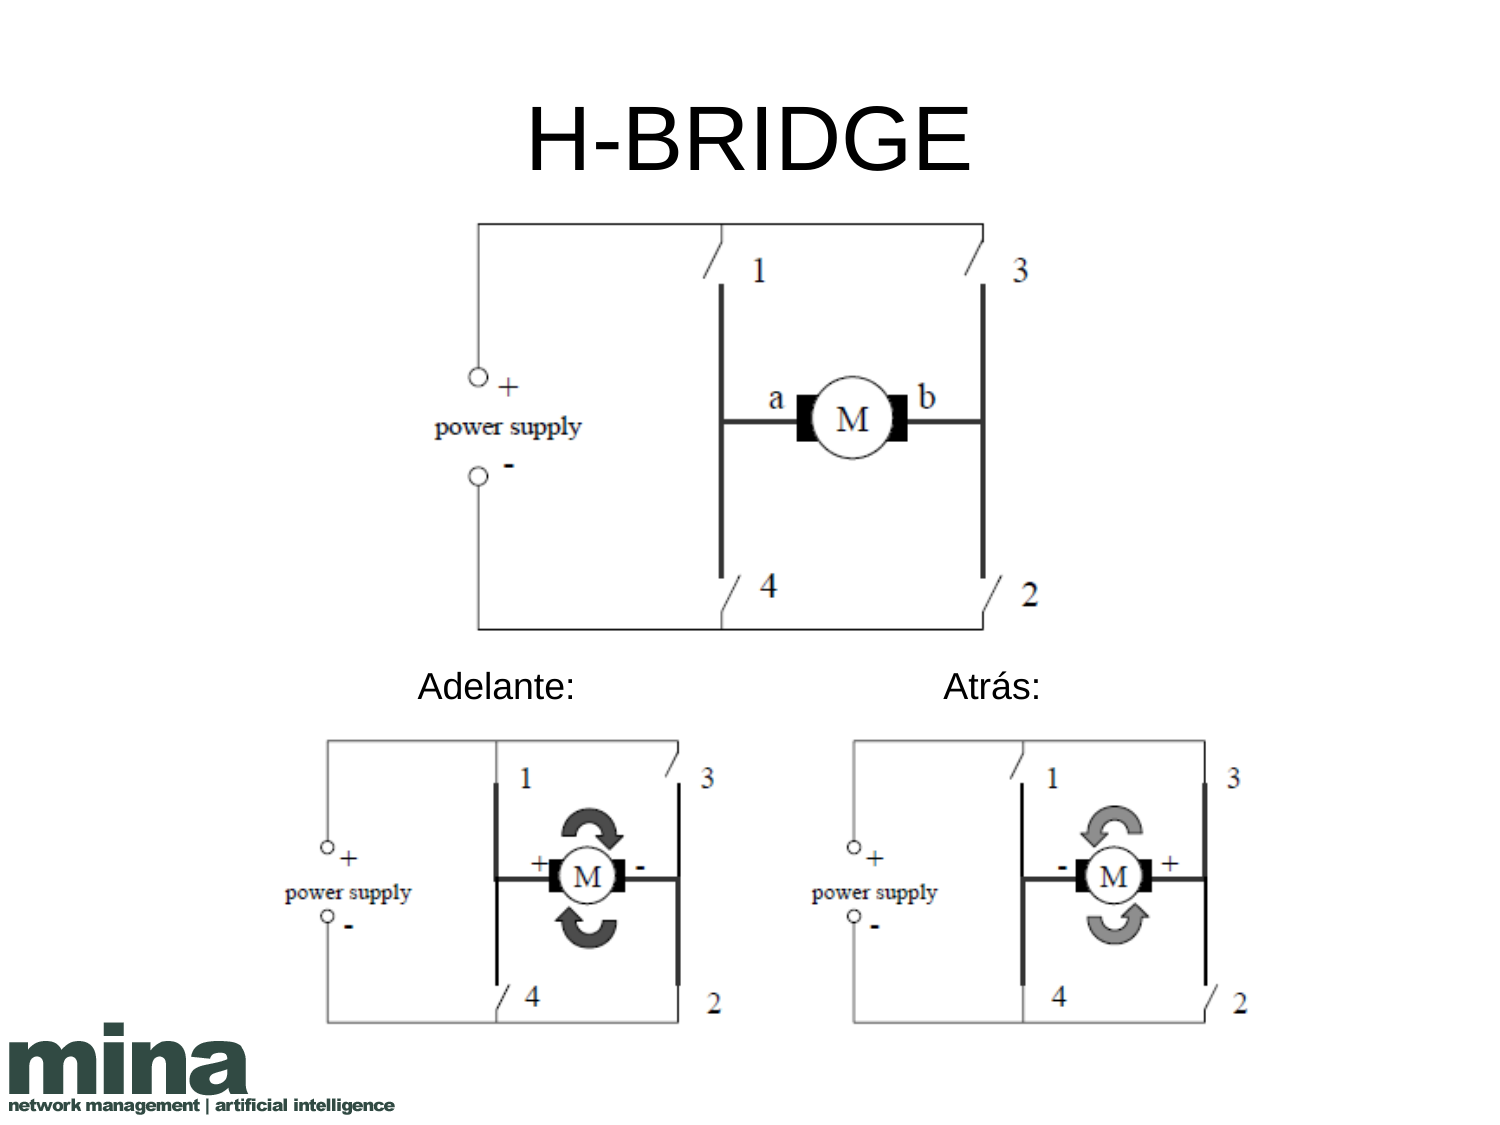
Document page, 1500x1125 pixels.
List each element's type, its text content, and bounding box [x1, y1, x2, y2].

picture [0, 233, 1258, 1119]
text_box Atrás: [928, 657, 1146, 715]
text_box Adelante: [402, 657, 621, 715]
title H-BRIDGE [75, 45, 1426, 233]
